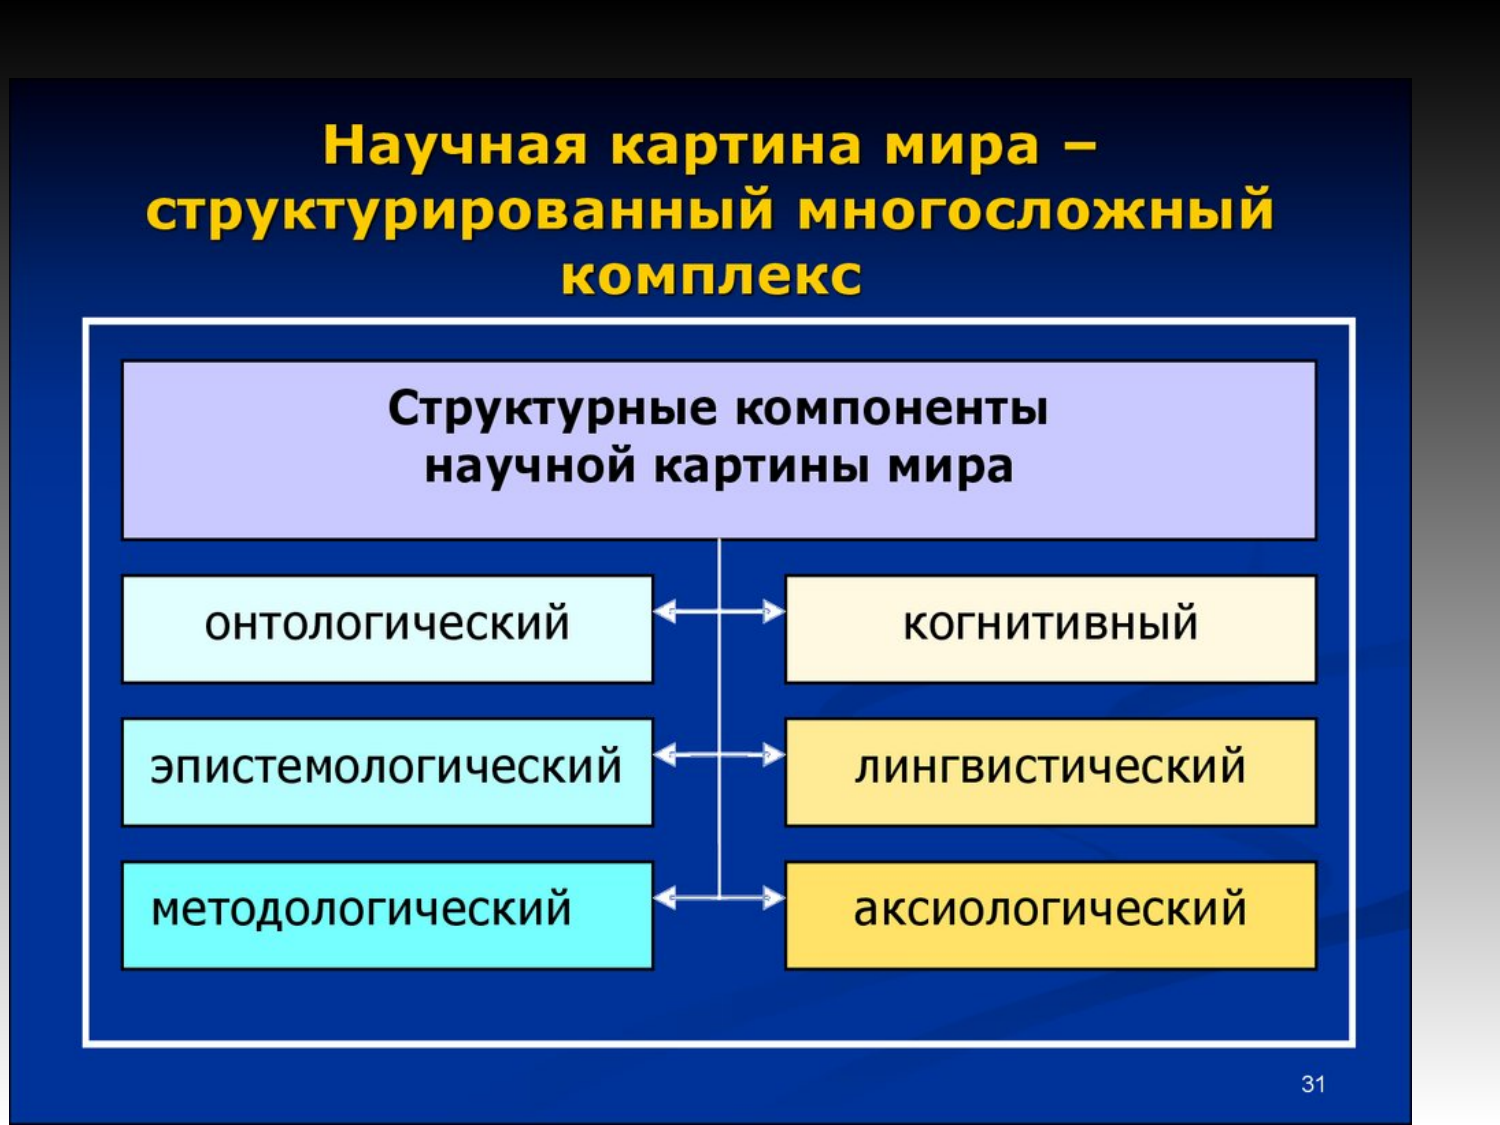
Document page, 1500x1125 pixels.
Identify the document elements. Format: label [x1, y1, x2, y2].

title [75, 45, 1425, 233]
picture [9, 78, 1412, 1125]
